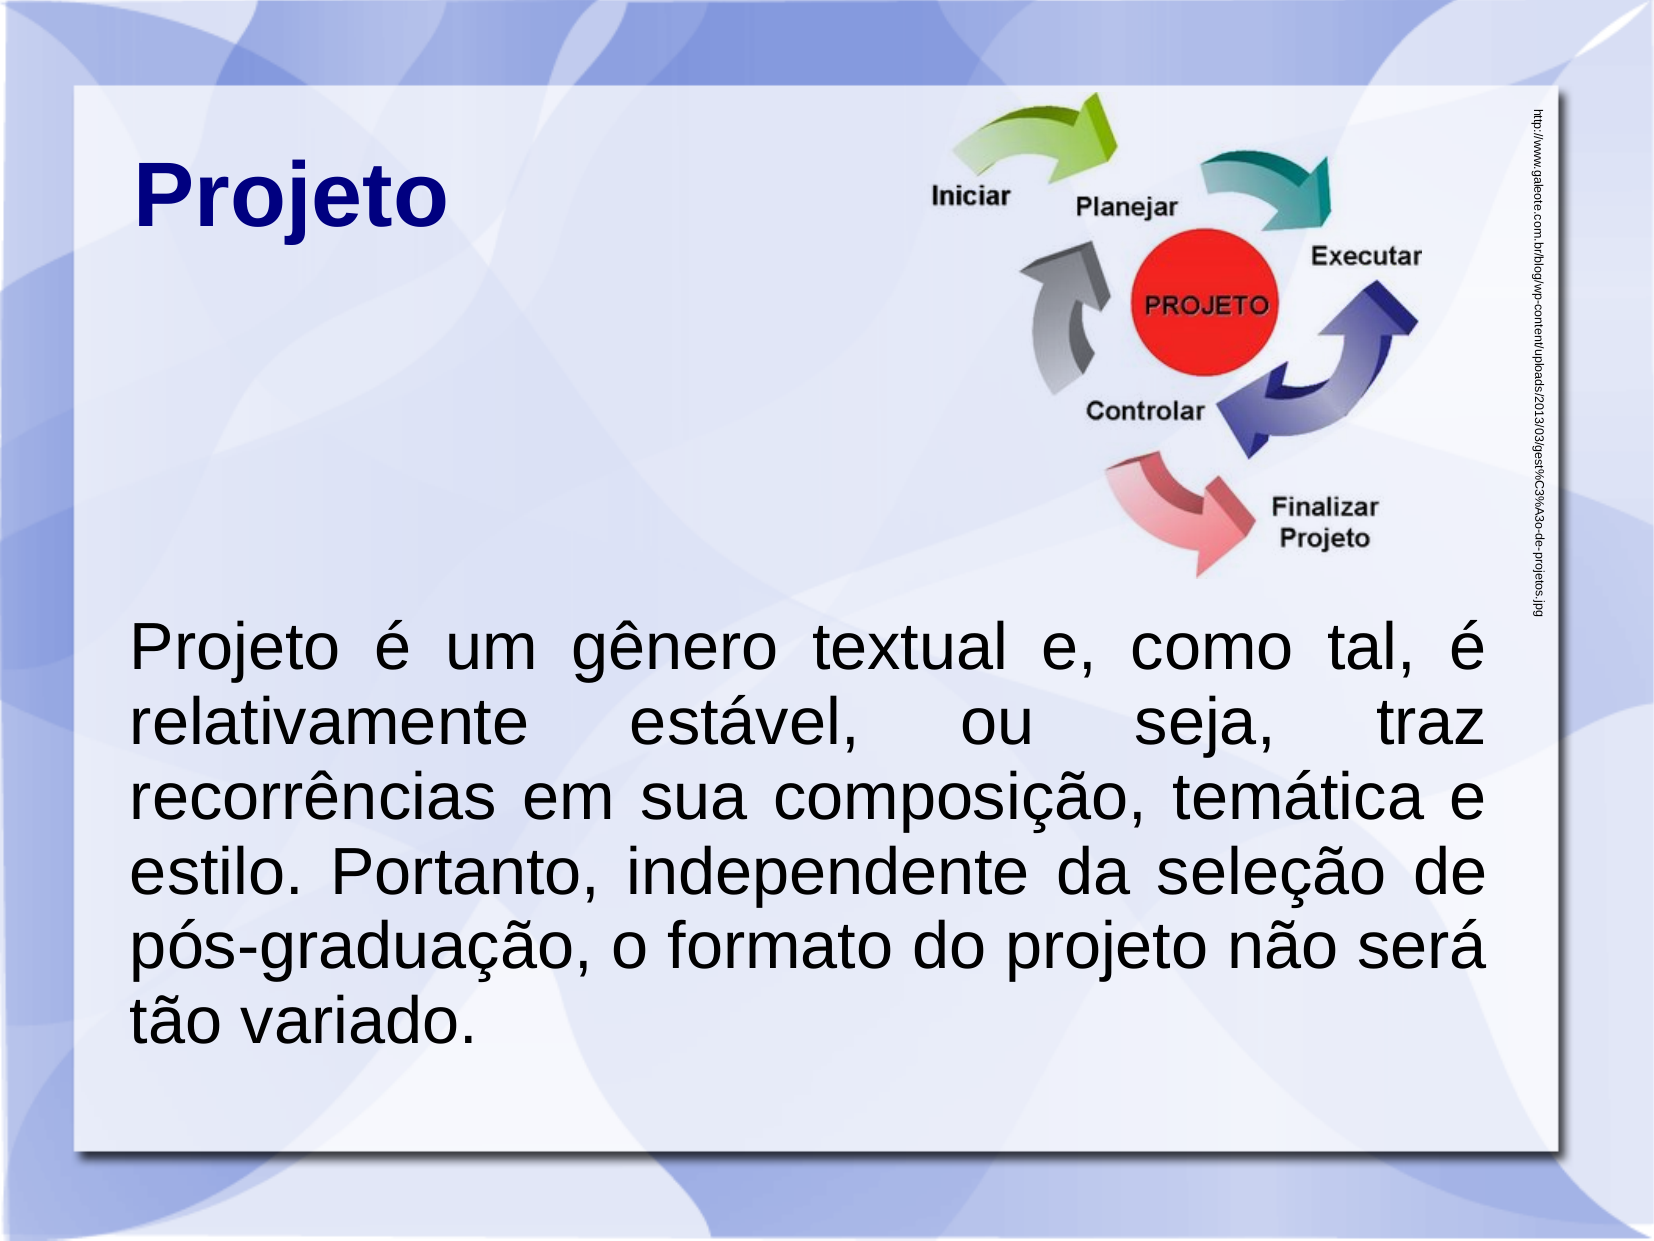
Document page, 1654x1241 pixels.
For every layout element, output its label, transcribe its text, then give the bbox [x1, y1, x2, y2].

title Projeto [82, 90, 1536, 298]
picture [0, 0, 1654, 1241]
text_box http://www.galeote.com.br/blog/wp-content/uploads/2013/03/gest%C3%A3o-de-projetos.jpg [1523, 94, 1555, 674]
list Projeto é um gênero textual e, como tal, é relativamente estável, ou seja, traz recorrências em sua composição, temática e estilo. Portanto, independente da seleção de pós-graduação, o formato do projeto não será tão variado. [129, 609, 1489, 1075]
